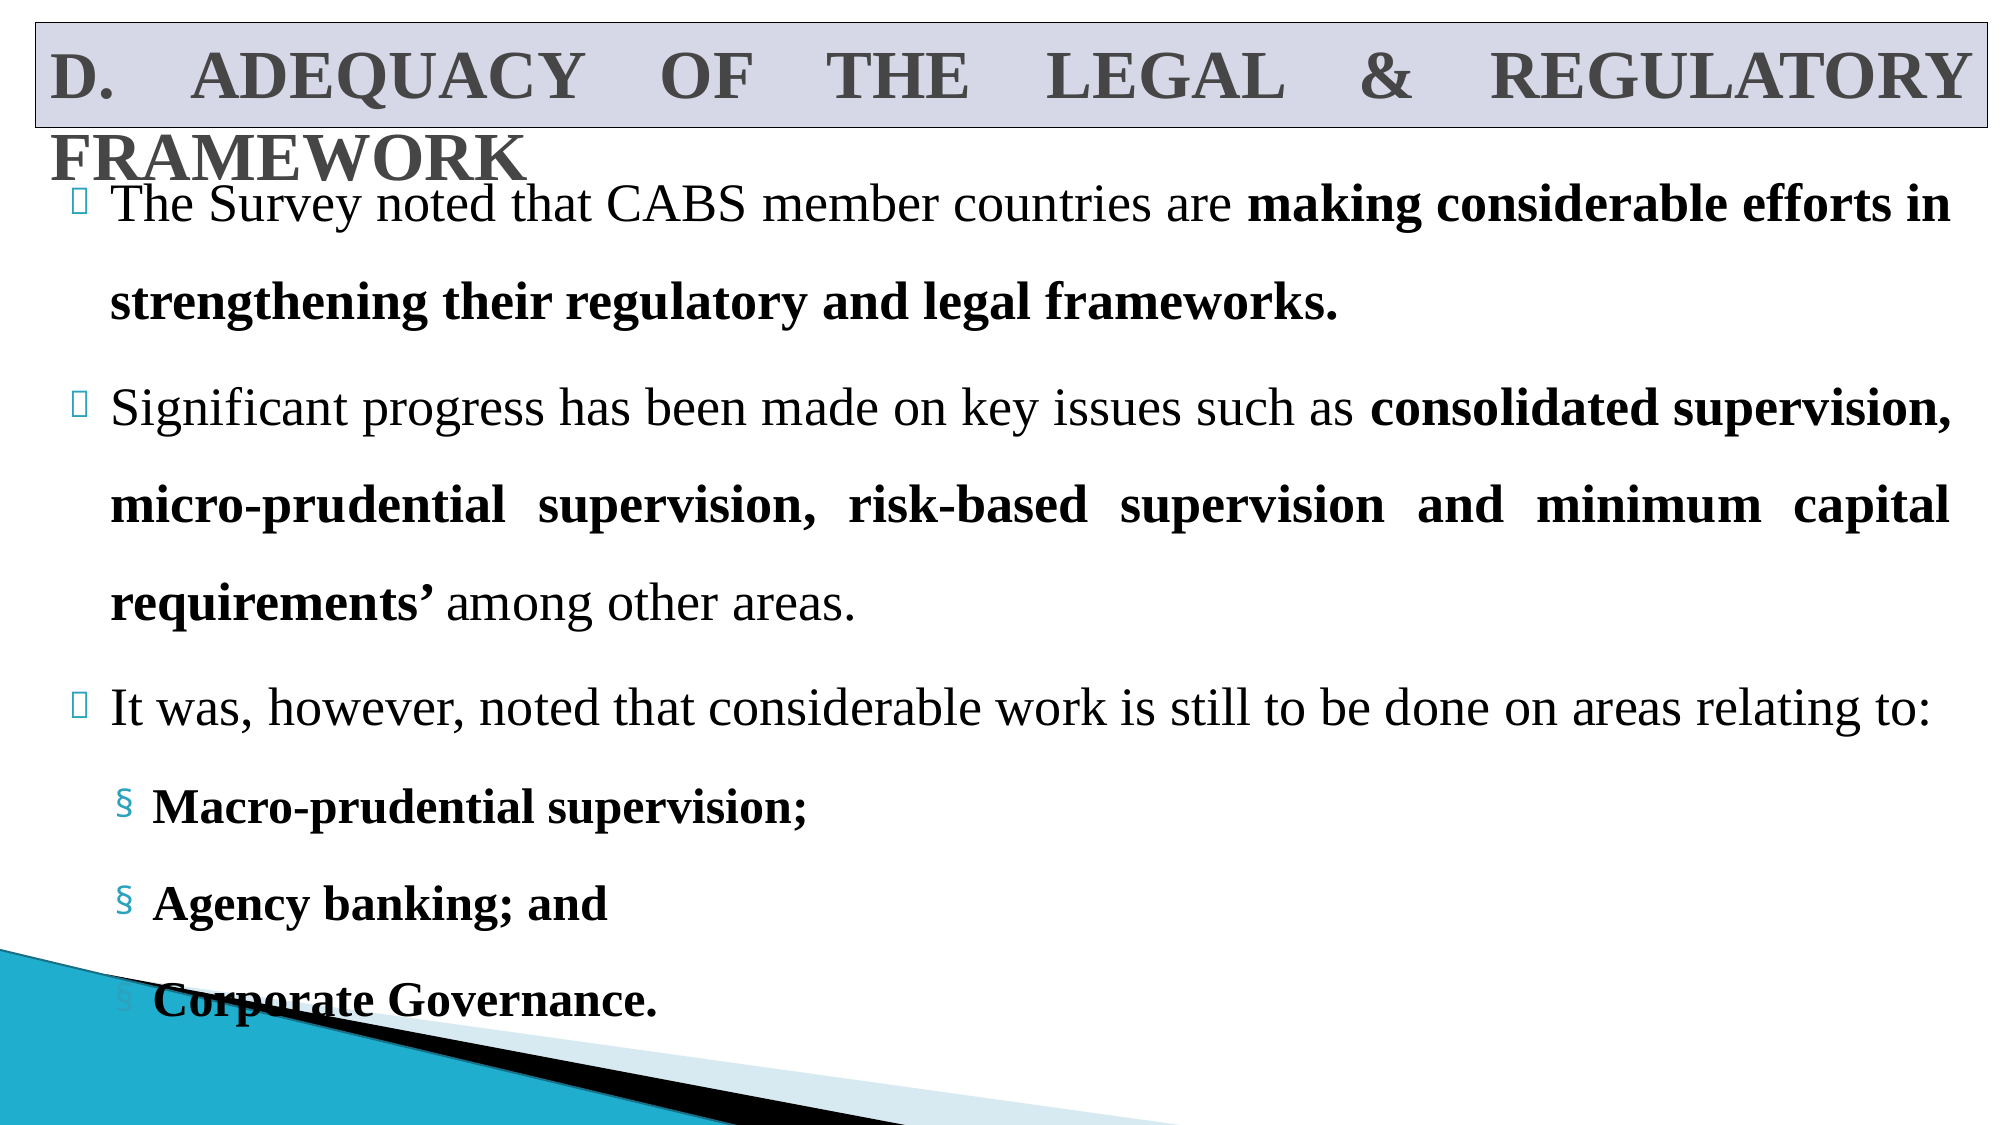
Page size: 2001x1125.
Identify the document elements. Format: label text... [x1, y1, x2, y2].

title D. ADEQUACY OF THE LEGAL & REGULATORY FRAMEWORK [35, 22, 1988, 128]
list The Survey noted that CABS member countries are making considerable efforts in strengthening their regulatory and legal frameworks. Significant progress has been made on key issues such as consolidated supervision, micro-prudential supervision, risk-based supervision and minimum capital requirements’ among other areas. It was, however, noted that considerable work is still to be done on areas relating to: Macro-prudential supervision; Agency banking; and Corporate Governance. [35, 127, 1968, 1125]
